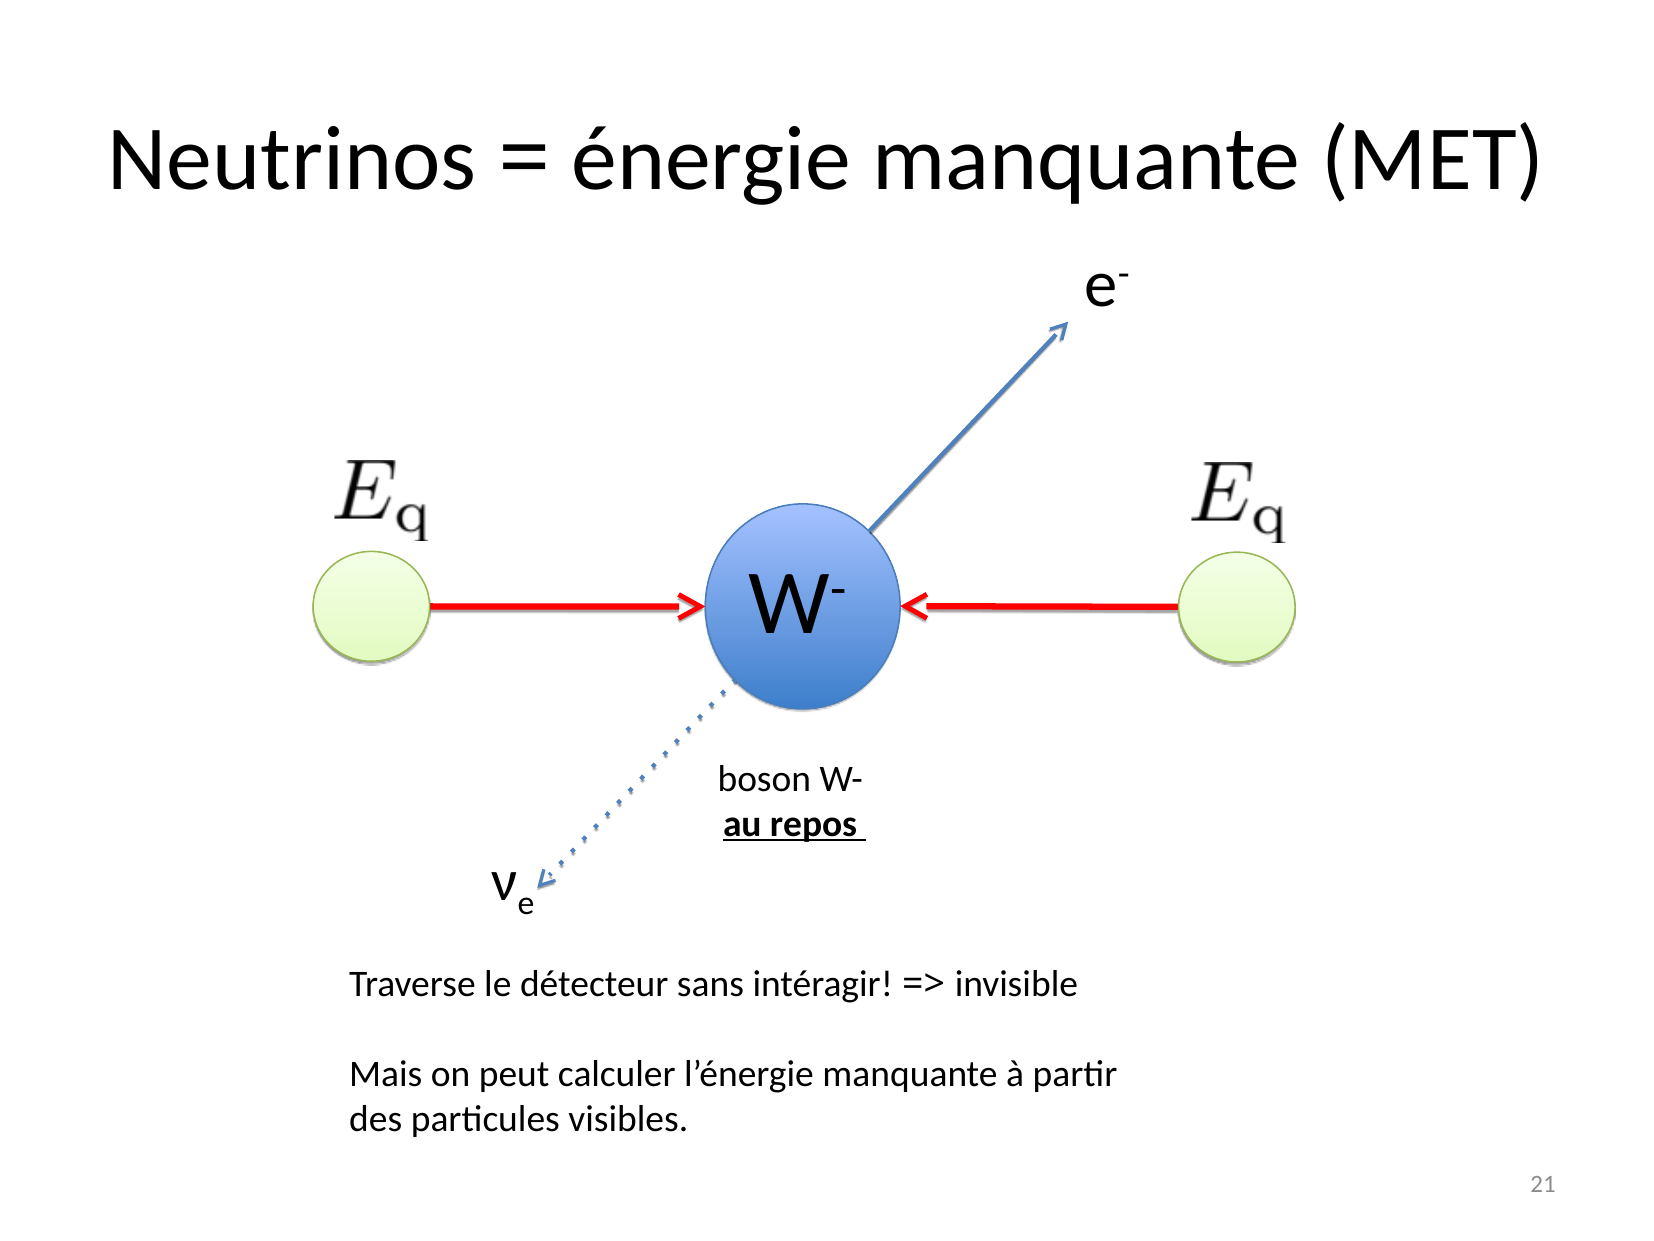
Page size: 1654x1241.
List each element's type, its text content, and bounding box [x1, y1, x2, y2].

text_box W- [734, 534, 901, 660]
slide_number <numéro> [1185, 1149, 1571, 1216]
text_box νe [476, 834, 606, 929]
text_box e- [1069, 232, 1220, 327]
text_box [1178, 552, 1296, 663]
text_box [313, 551, 430, 662]
picture [1191, 462, 1286, 543]
title Neutrinos = énergie manquante (MET) [0, 49, 1654, 257]
text_box [705, 503, 886, 709]
picture [334, 460, 429, 541]
text_box Traverse le détecteur sans intéragir! => invisible Mais on peut calculer l’énergie manquante à partir des particules visibles. [334, 951, 1192, 1147]
text_box boson W- au repos [627, 746, 962, 852]
